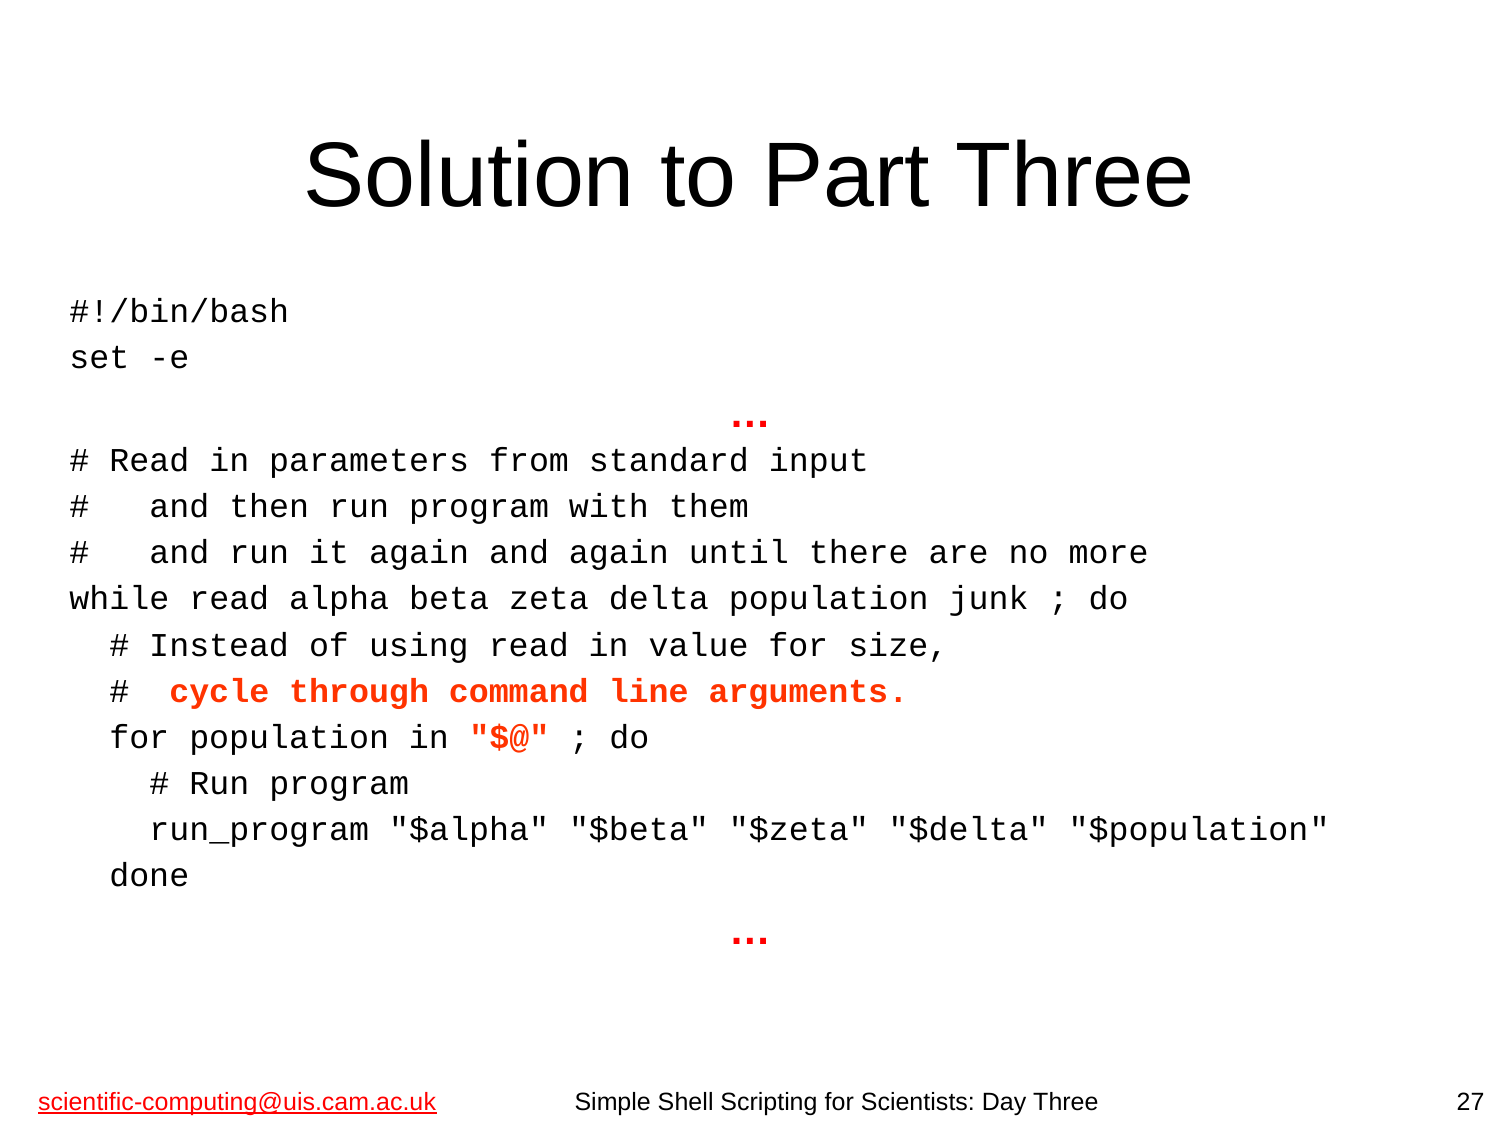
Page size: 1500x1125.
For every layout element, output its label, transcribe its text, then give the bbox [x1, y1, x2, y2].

title Solution to Part Three [112, 112, 1388, 238]
list #!/bin/bash set -e … # Read in parameters from standard input # and then run program with them # and run it again and again until there are no more while read alpha beta zeta delta population junk ; do # Instead of using read in value for size, # cycle through command line arguments. for population in "$@" ; do # Run program run_program "$alpha" "$beta" "$zeta" "$delta" "$population" done … [54, 287, 1446, 1013]
